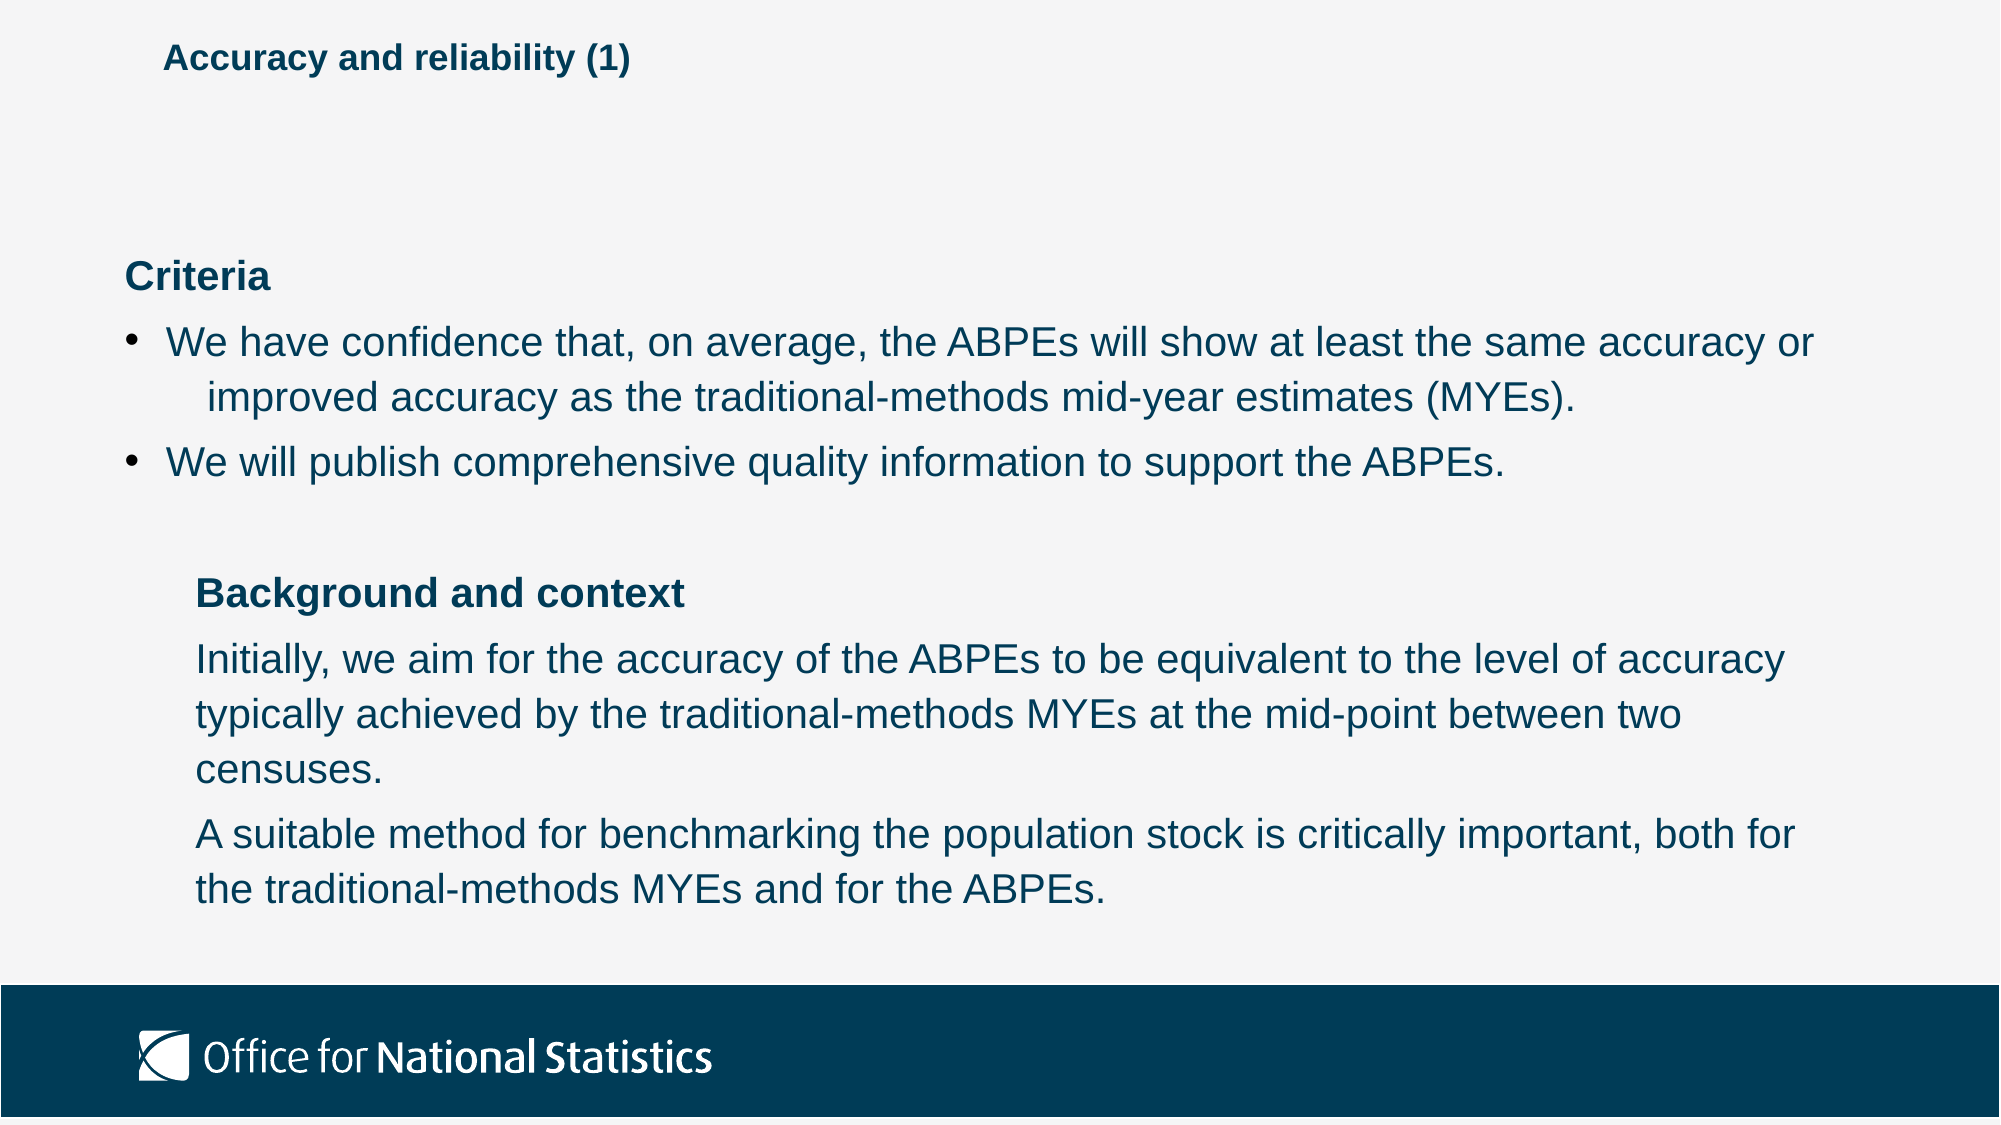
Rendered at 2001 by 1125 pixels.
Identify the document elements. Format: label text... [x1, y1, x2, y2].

title Accuracy and reliability (1) [162, 37, 1888, 124]
list Criteria We have confidence that, on average, the ABPEs will show at least the same accuracy or improved accuracy as the traditional-methods mid-year estimates (MYEs). We will publish comprehensive quality information to support the ABPEs. Background and context Initially, we aim for the accuracy of the ABPEs to be equivalent to the level of accuracy typically achieved by the traditional-methods MYEs at the mid-point between two censuses. A suitable method for benchmarking the population stock is critically important, both for the traditional-methods MYEs and for the ABPEs. [124, 244, 1850, 925]
